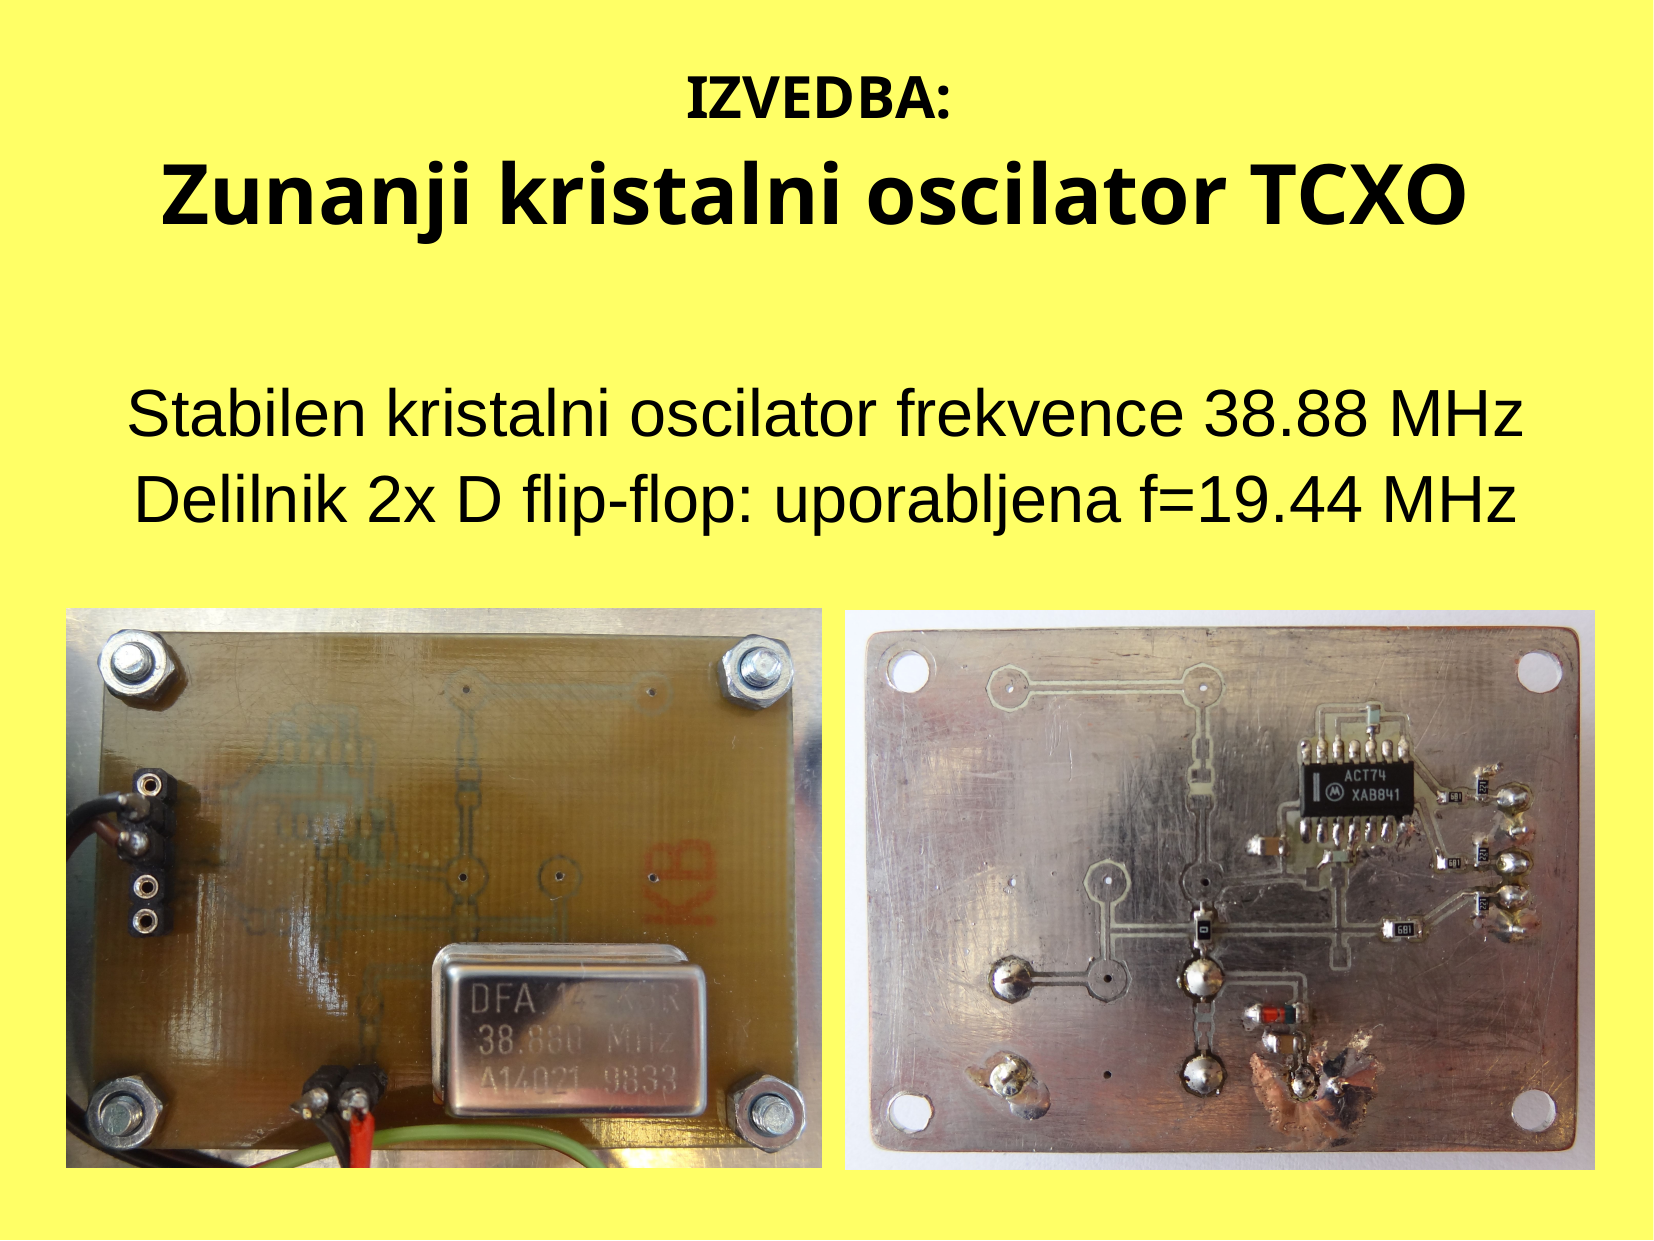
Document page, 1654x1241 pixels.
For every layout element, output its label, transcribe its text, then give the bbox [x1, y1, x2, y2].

picture [66, 608, 822, 1169]
list Stabilen kristalni oscilator frekvence 38.88 MHz Delilnik 2x D flip-flop: uporabljena f=19.44 MHz [82, 290, 1571, 1109]
picture [845, 610, 1595, 1170]
title IZVEDBA: Zunanji kristalni oscilator TCXO [82, 49, 1571, 257]
